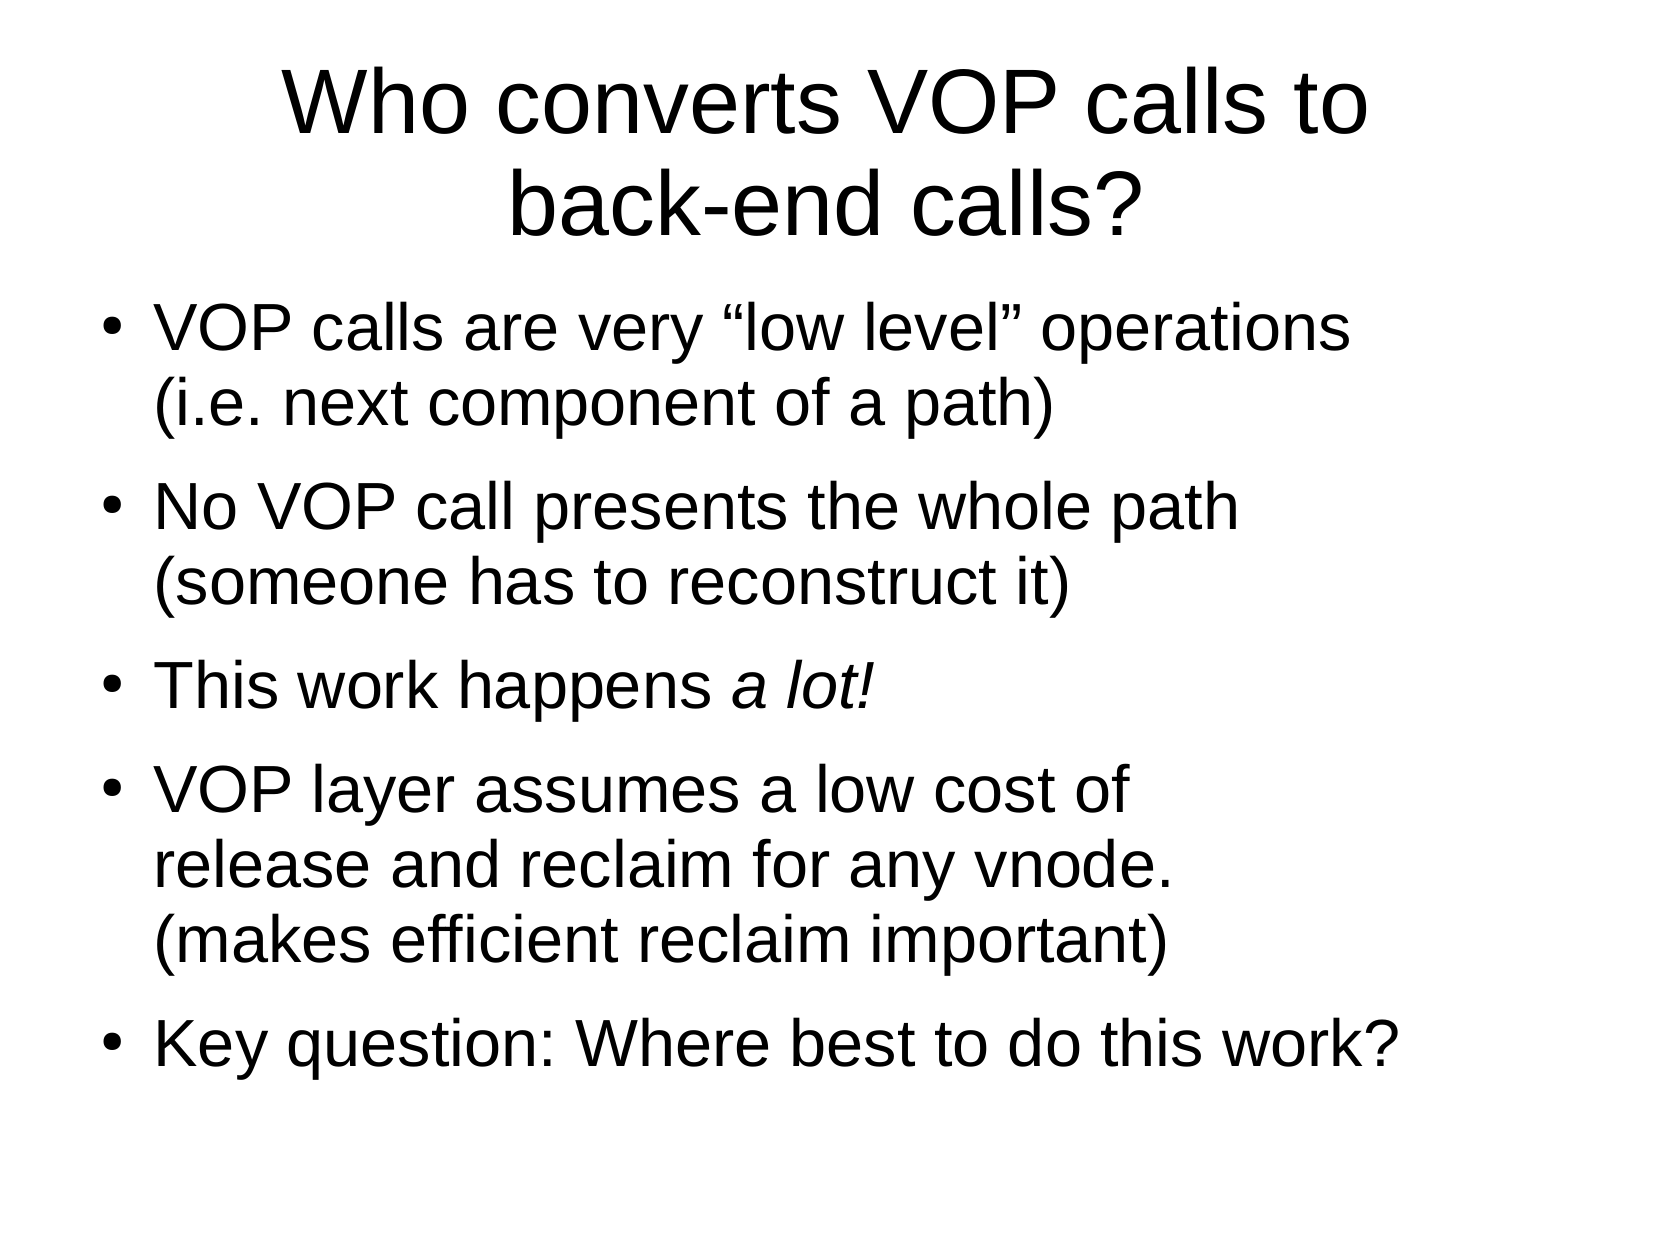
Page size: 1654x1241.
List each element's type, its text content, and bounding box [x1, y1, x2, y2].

list VOP calls are very “low level” operations (i.e. next component of a path) No VOP call presents the whole path (someone has to reconstruct it) This work happens a lot! VOP layer assumes a low cost of release and reclaim for any vnode. (makes efficient reclaim important) Key question: Where best to do this work? [82, 290, 1571, 1109]
title Who converts VOP calls to back-end calls? [82, 49, 1571, 257]
